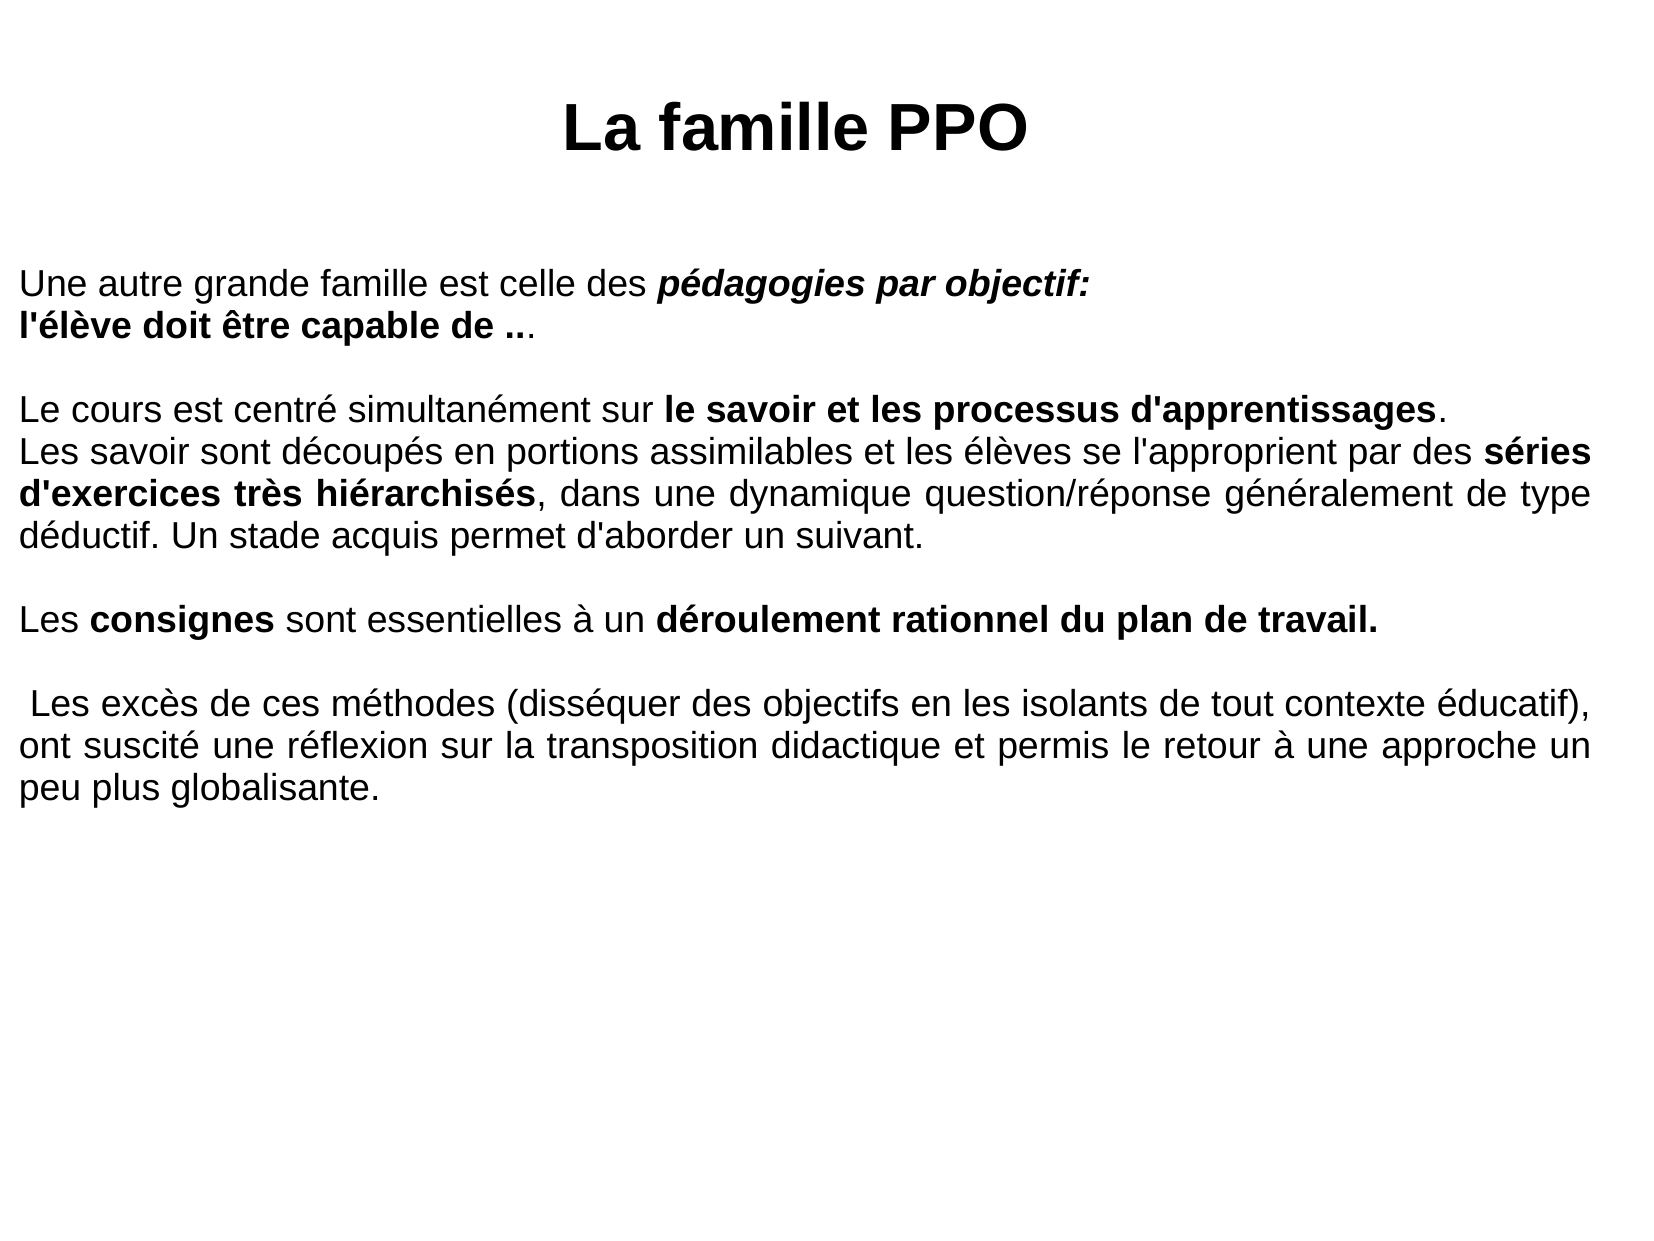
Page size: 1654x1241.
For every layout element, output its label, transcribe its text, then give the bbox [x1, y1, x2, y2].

text_box La famille PPO Une autre grande famille est celle des pédagogies par objectif: l'élève doit être capable de ... Le cours est centré simultanément sur le savoir et les processus d'apprentissages. Les savoir sont découpés en portions assimilables et les élèves se l'approprient par des séries d'exercices très hiérarchisés, dans une dynamique question/réponse généralement de type déductif. Un stade acquis permet d'aborder un suivant. Les consignes sont essentielles à un déroulement rationnel du plan de travail. Les excès de ces méthodes (disséquer des objectifs en les isolants de tout contexte éducatif), ont suscité une réflexion sur la transposition didactique et permis le retour à une approche un peu plus globalisante. [4, 82, 1607, 1170]
